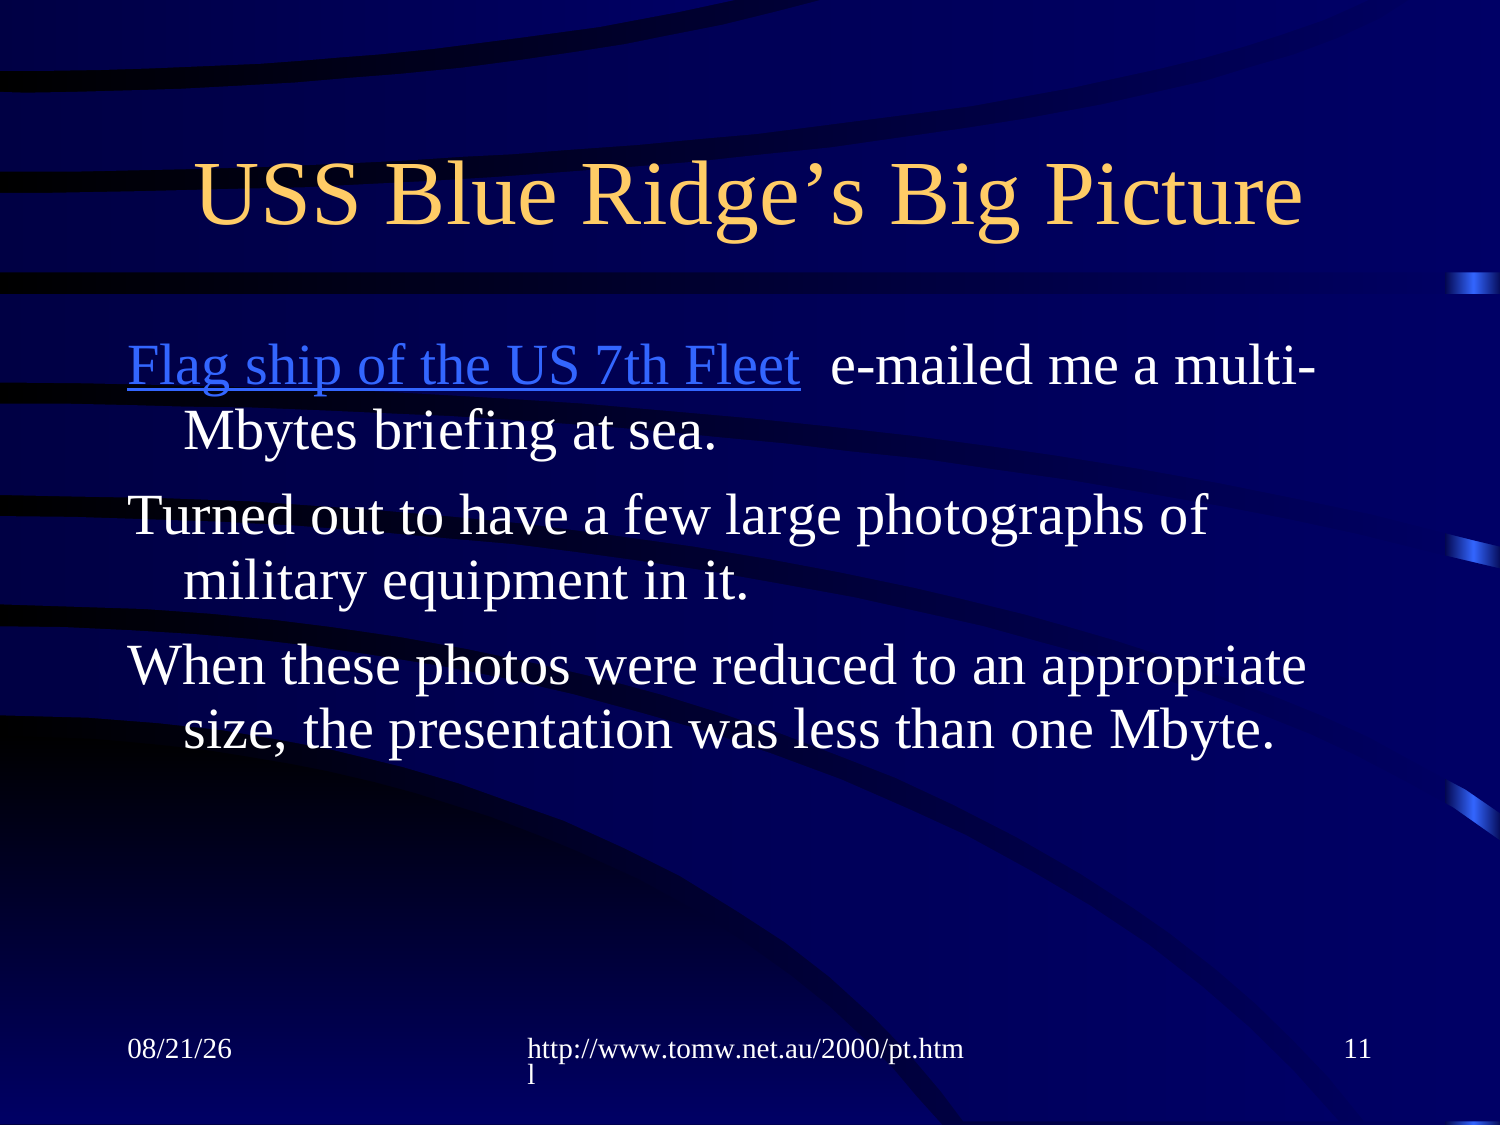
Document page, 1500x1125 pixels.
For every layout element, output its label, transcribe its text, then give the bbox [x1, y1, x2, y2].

list Flag ship of the US 7th Fleet e-mailed me a multi-Mbytes briefing at sea. Turned out to have a few large photographs of military equipment in it. When these photos were reduced to an appropriate size, the presentation was less than one Mbyte. [112, 324, 1388, 1001]
title USS Blue Ridge’s Big Picture [112, 99, 1388, 288]
